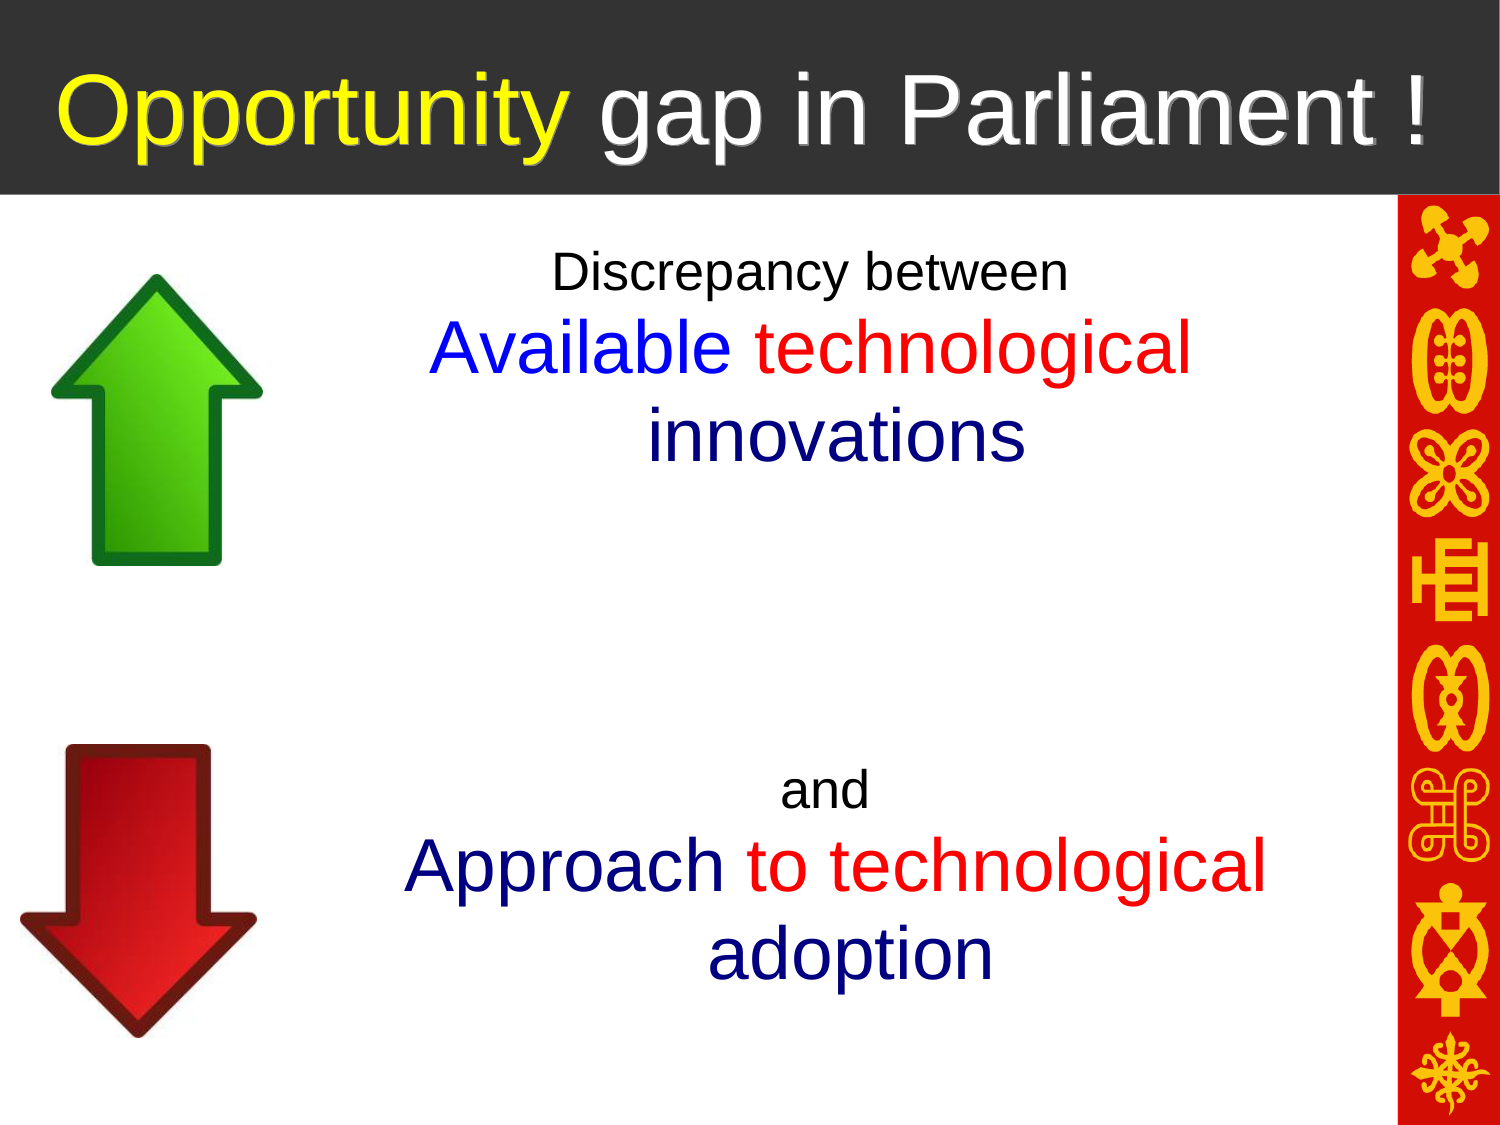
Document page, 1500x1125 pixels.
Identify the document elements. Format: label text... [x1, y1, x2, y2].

text_box and Approach to technological adoption [240, 750, 1396, 1081]
picture [20, 744, 257, 1038]
picture [51, 274, 263, 566]
text_box Discrepancy between Available technological innovations [285, 216, 1320, 546]
picture [1397, 195, 1500, 1125]
title Opportunity gap in Parliament ! [0, 32, 1486, 177]
